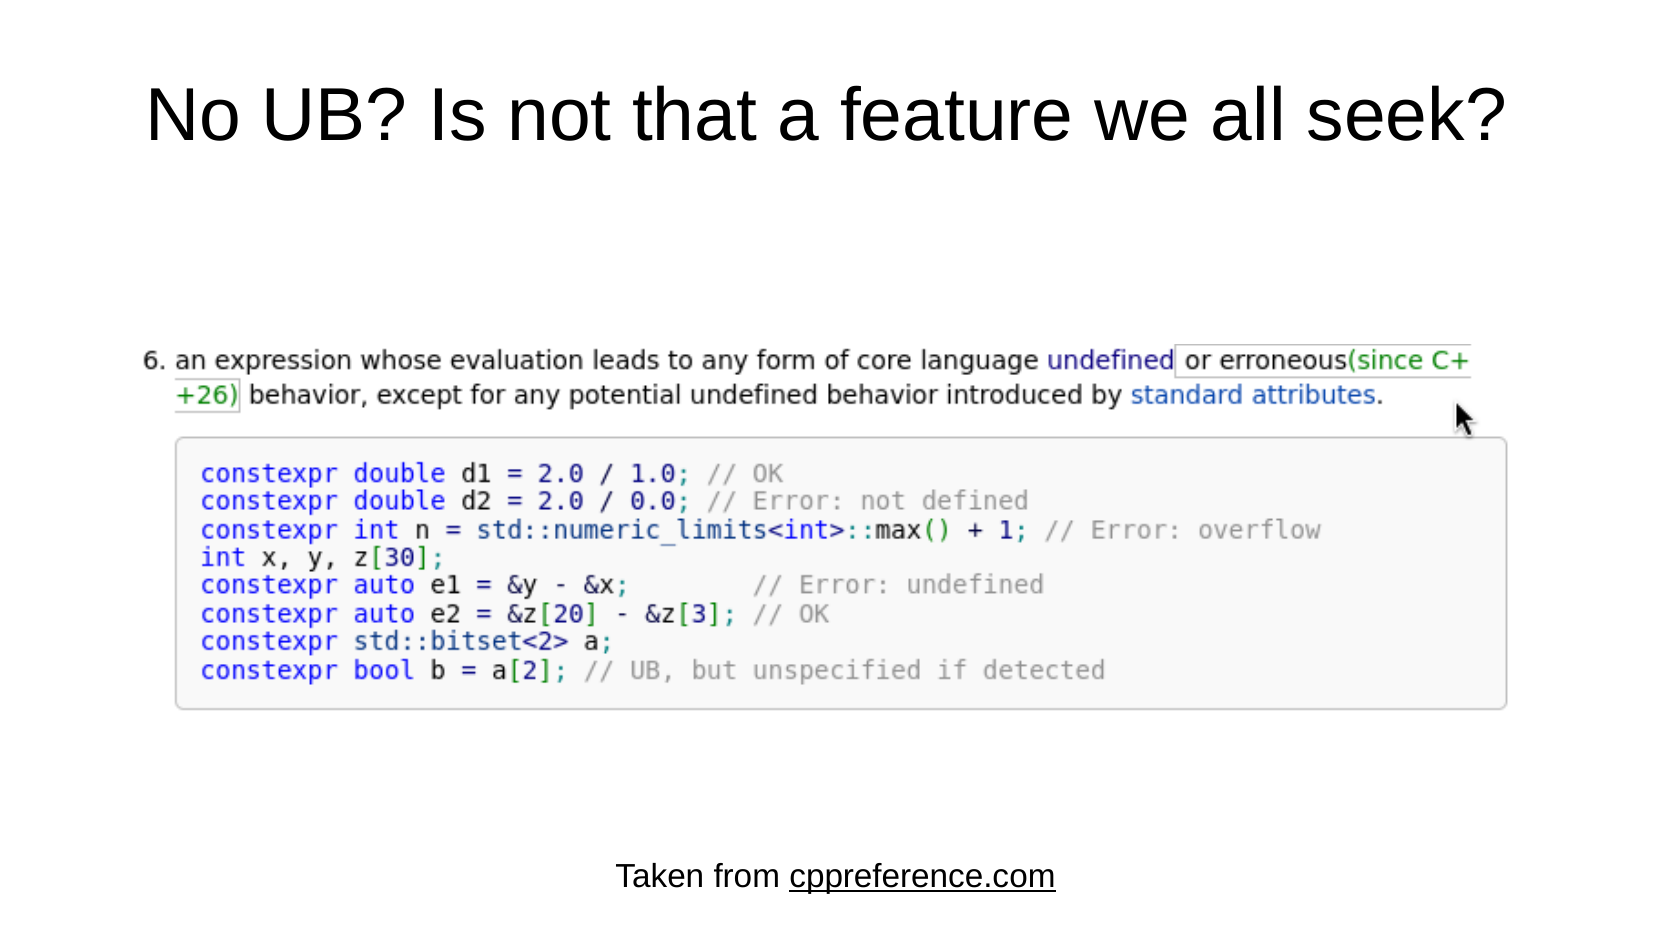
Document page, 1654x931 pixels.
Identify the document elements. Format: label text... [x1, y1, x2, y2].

text_box Taken from cppreference.com [555, 850, 1117, 910]
picture [88, 344, 1577, 725]
title No UB? Is not that a feature we all seek? [82, 59, 1571, 170]
